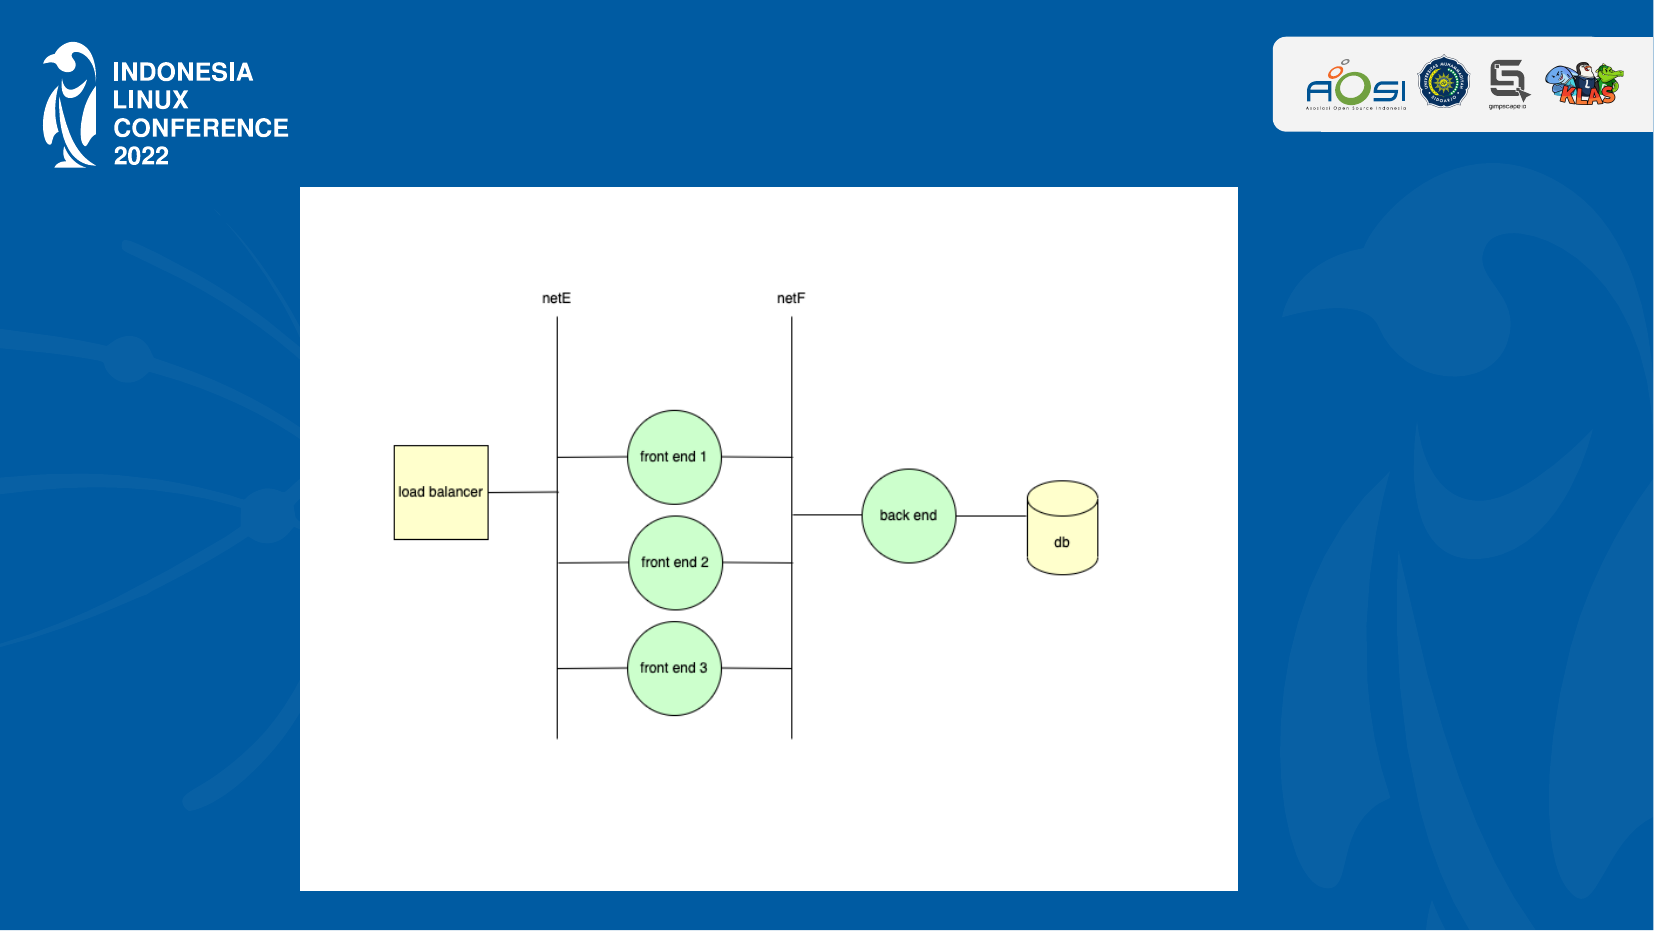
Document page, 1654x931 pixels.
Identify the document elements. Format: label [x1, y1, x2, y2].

picture [1417, 54, 1471, 108]
picture [1545, 62, 1624, 105]
picture [300, 187, 1238, 891]
